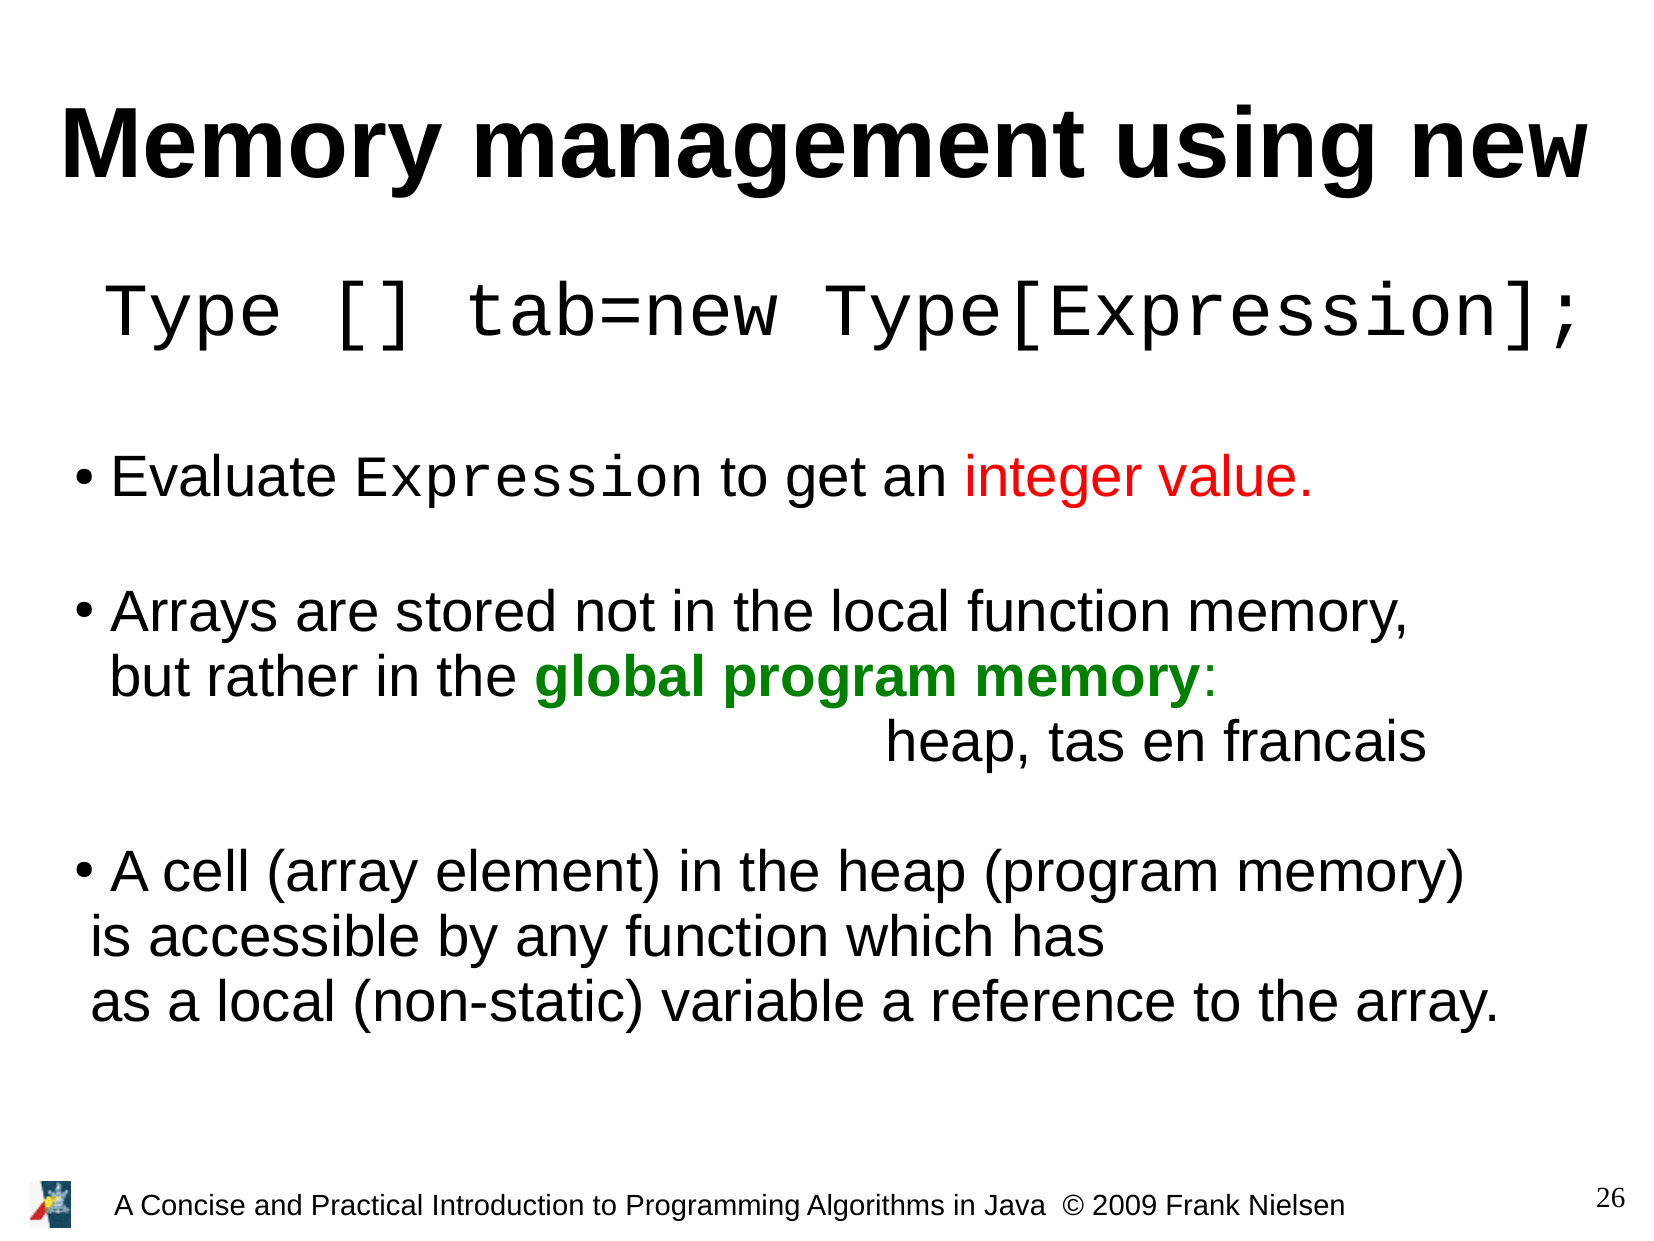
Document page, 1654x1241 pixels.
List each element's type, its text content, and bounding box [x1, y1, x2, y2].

text_box Evaluate Expression to get an integer value. Arrays are stored not in the local function memory, but rather in the global program memory: heap, tas en francais A cell (array element) in the heap (program memory) is accessible by any function which has as a local (non-static) variable a reference to the array. [59, 436, 1518, 1040]
text_box Type [] tab=new Type[Expression]; [88, 265, 1604, 366]
picture [29, 1181, 71, 1228]
text_box Memory management using new [45, 80, 1625, 355]
